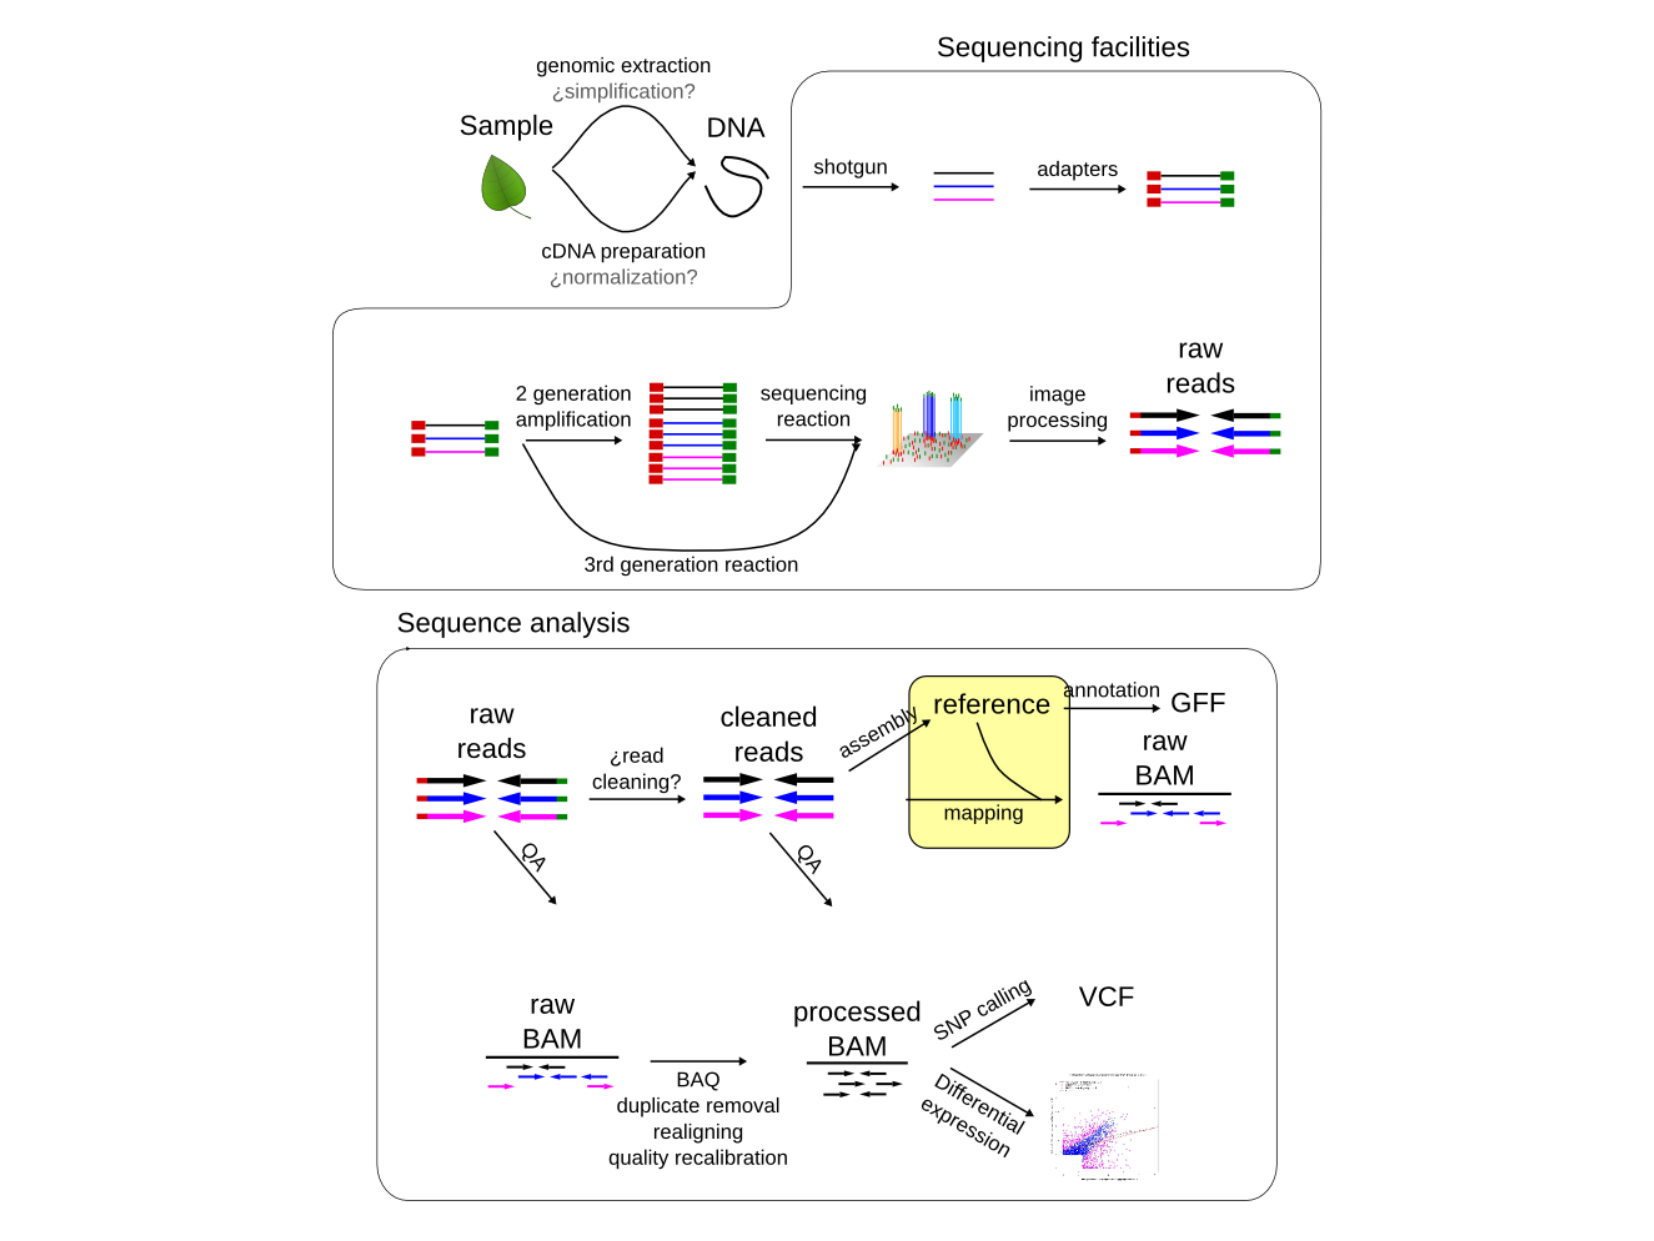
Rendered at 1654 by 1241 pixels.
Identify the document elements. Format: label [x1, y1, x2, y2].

picture [330, 35, 1324, 1205]
